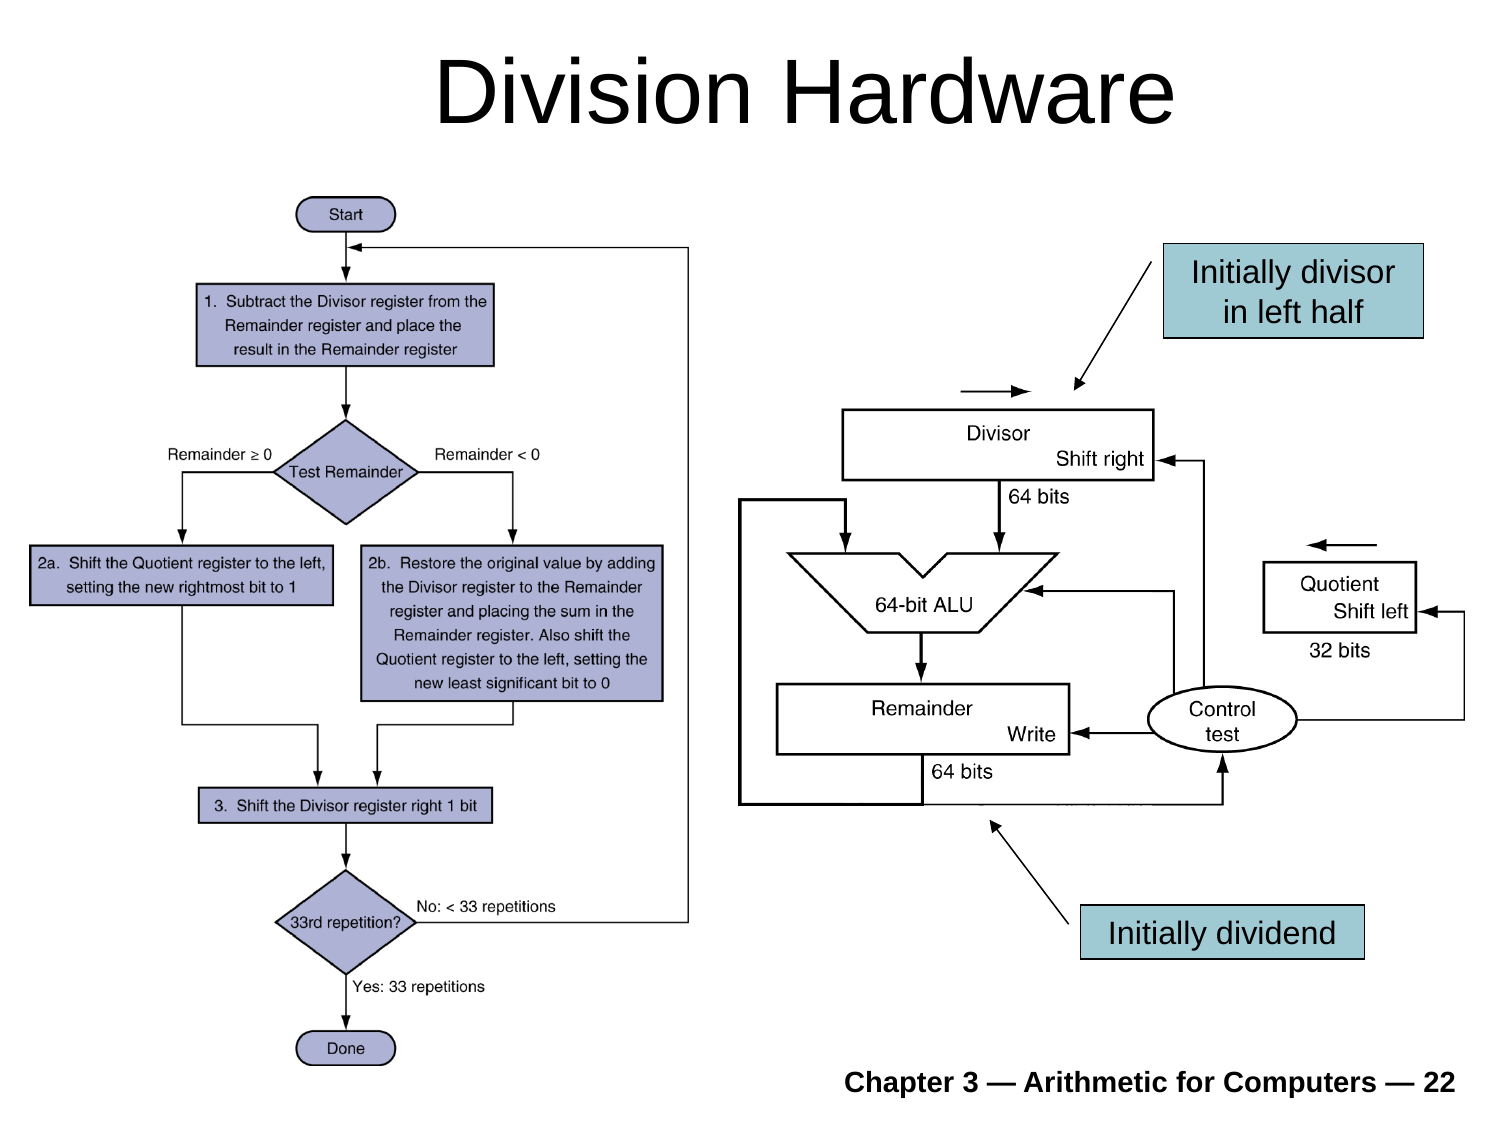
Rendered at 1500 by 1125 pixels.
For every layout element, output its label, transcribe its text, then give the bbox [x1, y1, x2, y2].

text_box Initially divisor in left half [1164, 243, 1423, 338]
title Division Hardware [112, 23, 1468, 149]
picture [738, 385, 1465, 806]
text_box Initially dividend [1081, 905, 1364, 959]
picture [29, 196, 689, 1066]
text_box Chapter 3 — Arithmetic for Computers — <number> [277, 1046, 1471, 1106]
